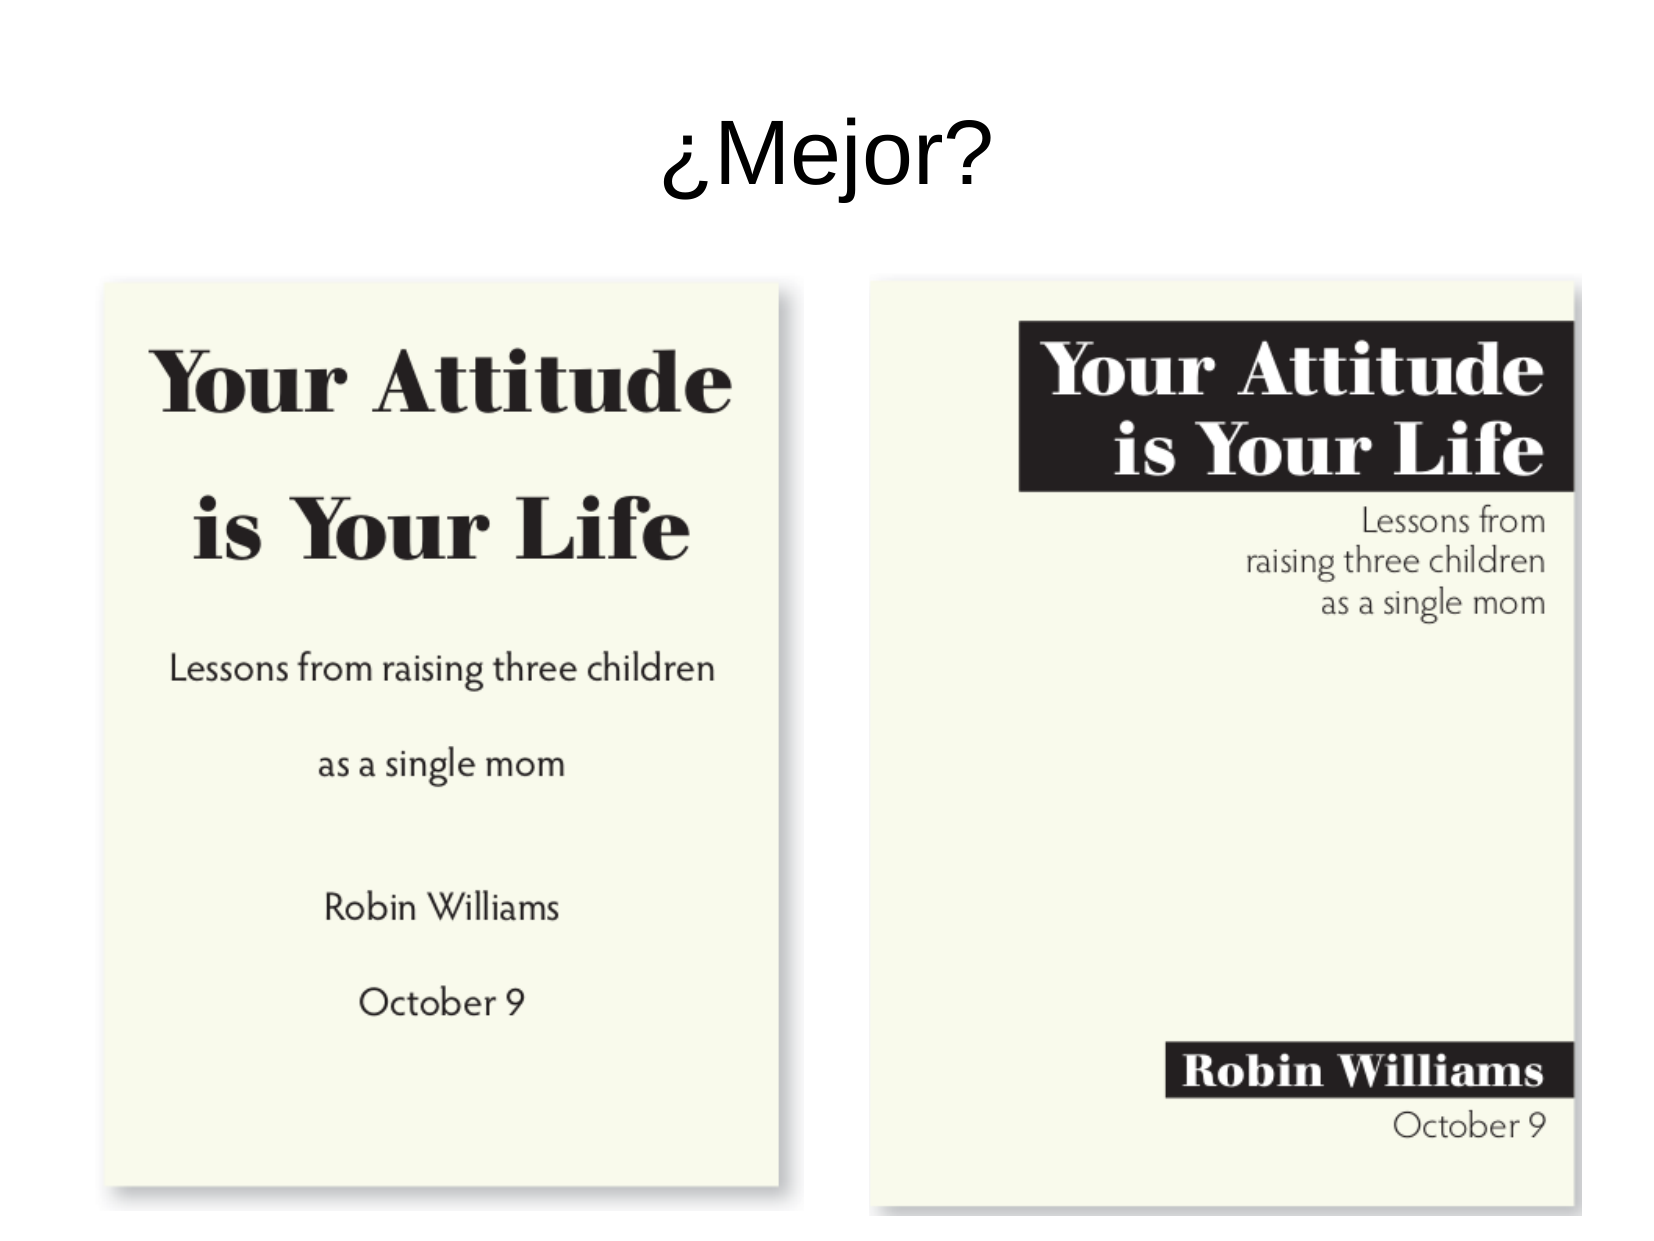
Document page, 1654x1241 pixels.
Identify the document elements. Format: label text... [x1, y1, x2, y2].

picture [91, 268, 804, 1211]
picture [869, 273, 1582, 1216]
title ¿Mejor? [82, 49, 1571, 257]
